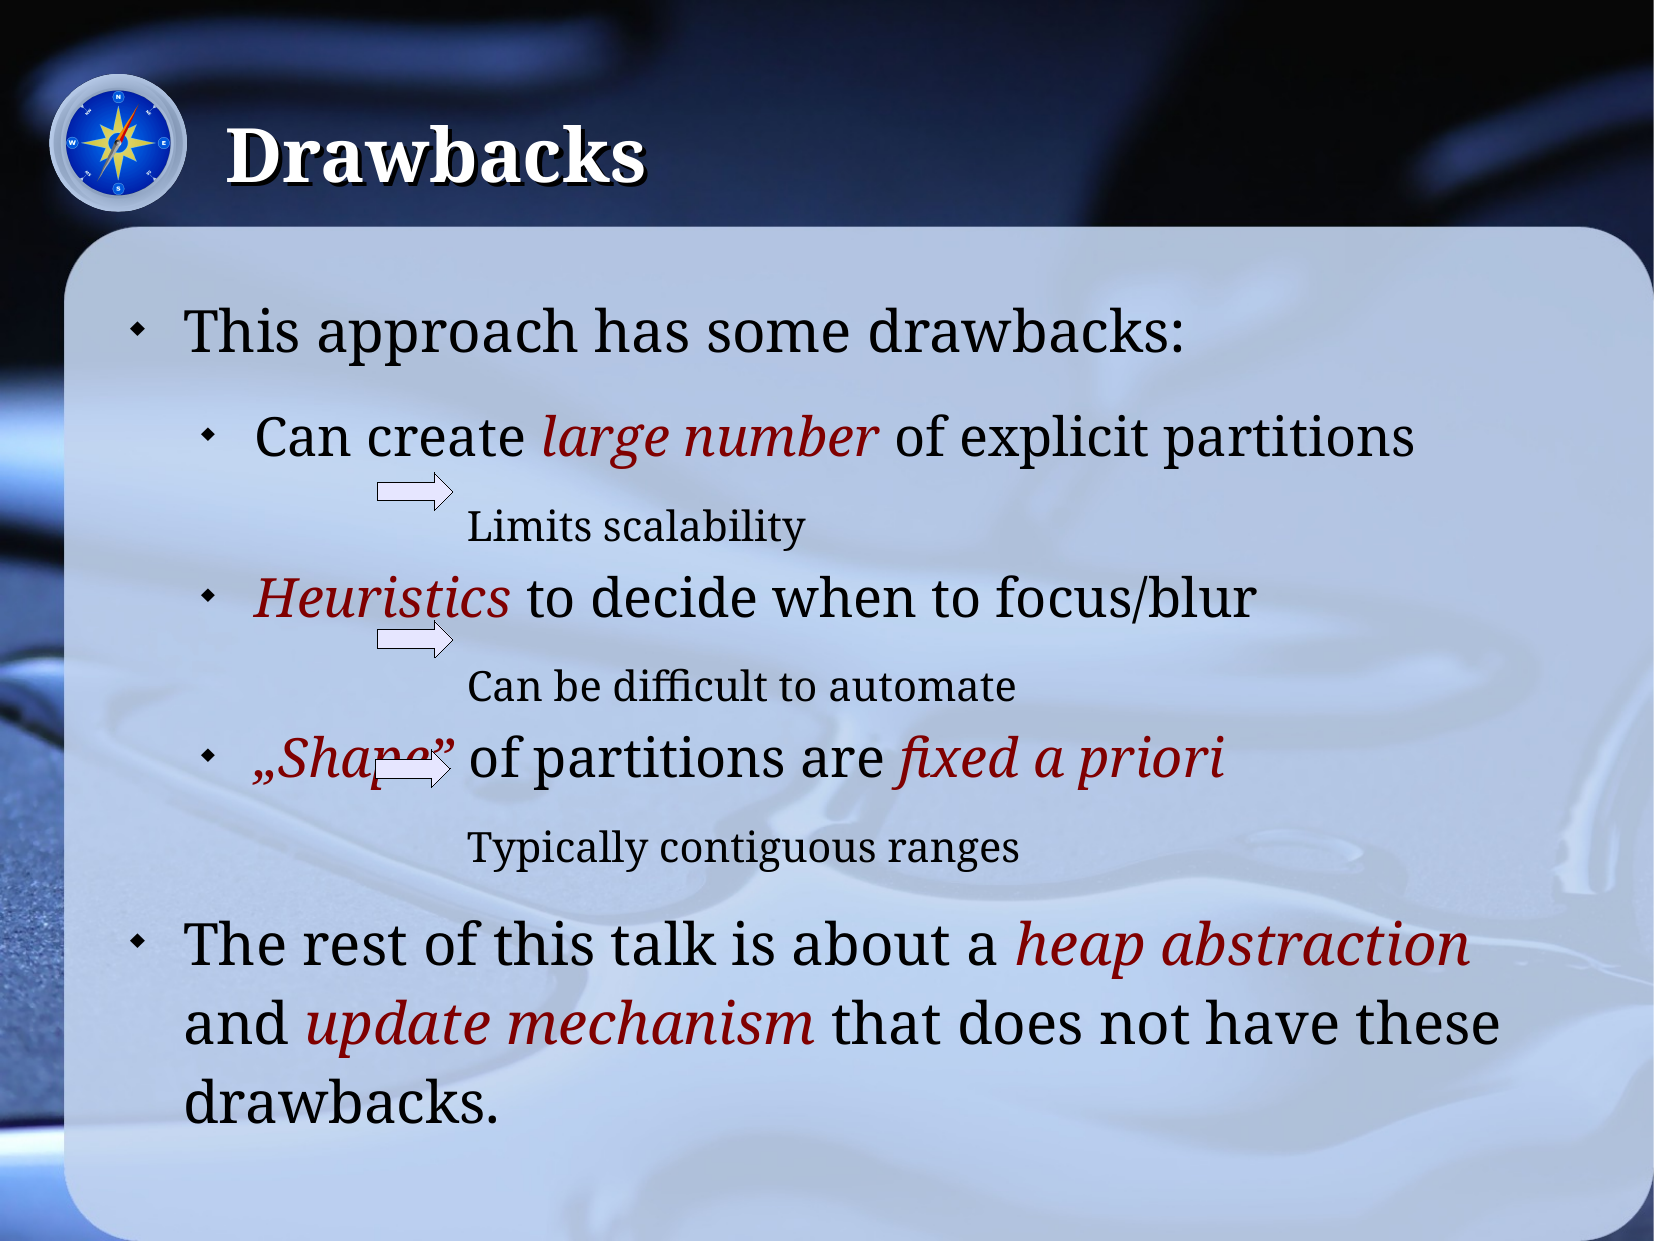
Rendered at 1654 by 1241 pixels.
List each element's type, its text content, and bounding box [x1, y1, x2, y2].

list This approach has some drawbacks: Can create large number of explicit partitions Limits scalability Heuristics to decide when to focus/blur Can be difficult to automate „Shape” of partitions are fixed a priori Typically contiguous ranges [112, 290, 1571, 965]
list The rest of this talk is about a heap abstraction and update mechanism that does not have these drawbacks. [112, 358, 1538, 1163]
title Drawbacks [225, 49, 1571, 257]
text_box [375, 749, 451, 788]
picture [0, 0, 1654, 1241]
text_box [377, 472, 453, 511]
